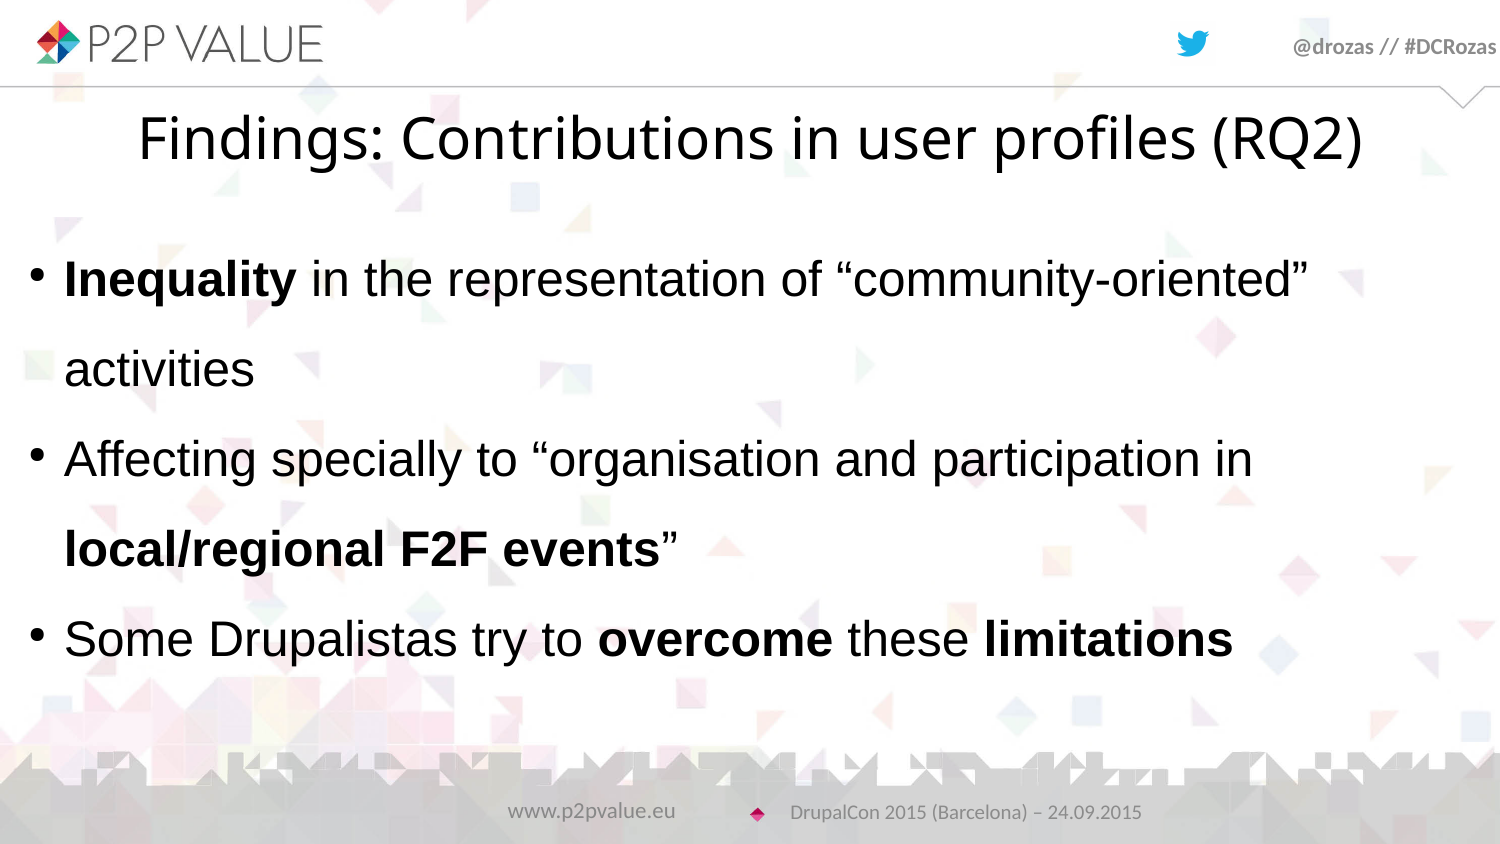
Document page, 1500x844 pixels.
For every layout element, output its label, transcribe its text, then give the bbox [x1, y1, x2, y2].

text_box @drozas // #DCRozas [1170, 15, 1500, 76]
picture [0, 181, 1500, 844]
text_box DrupalCon 2015 (Barcelona) – 24.09.2015 [777, 788, 1470, 834]
picture [0, 0, 1500, 92]
text_box www.p2pvalue.eu [501, 789, 720, 829]
title Findings: Contributions in user profiles (RQ2) [0, 92, 1500, 181]
subtitle Inequality in the representation of “community-oriented” activities Affecting specially to “organisation and participation in local/regional F2F events” Some Drupalistas try to overcome these limitations [15, 210, 1496, 766]
